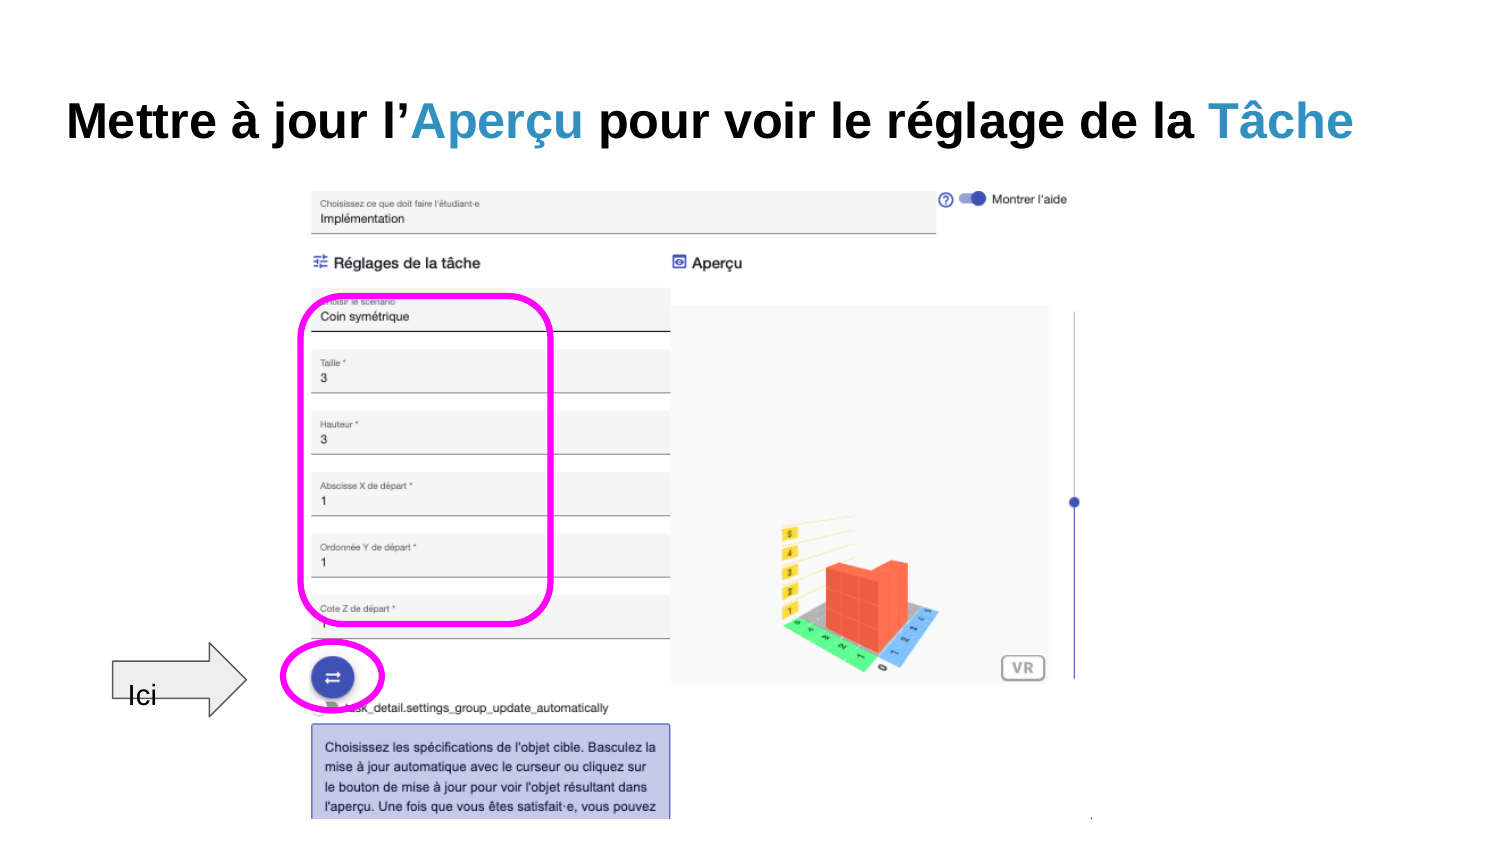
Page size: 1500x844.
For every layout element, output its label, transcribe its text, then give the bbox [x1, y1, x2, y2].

text_box Ici [112, 642, 247, 717]
picture [309, 645, 378, 707]
picture [309, 300, 547, 620]
title Mettre à jour l’Aperçu pour voir le réglage de la Tâche [51, 72, 1475, 167]
picture [309, 191, 1092, 819]
